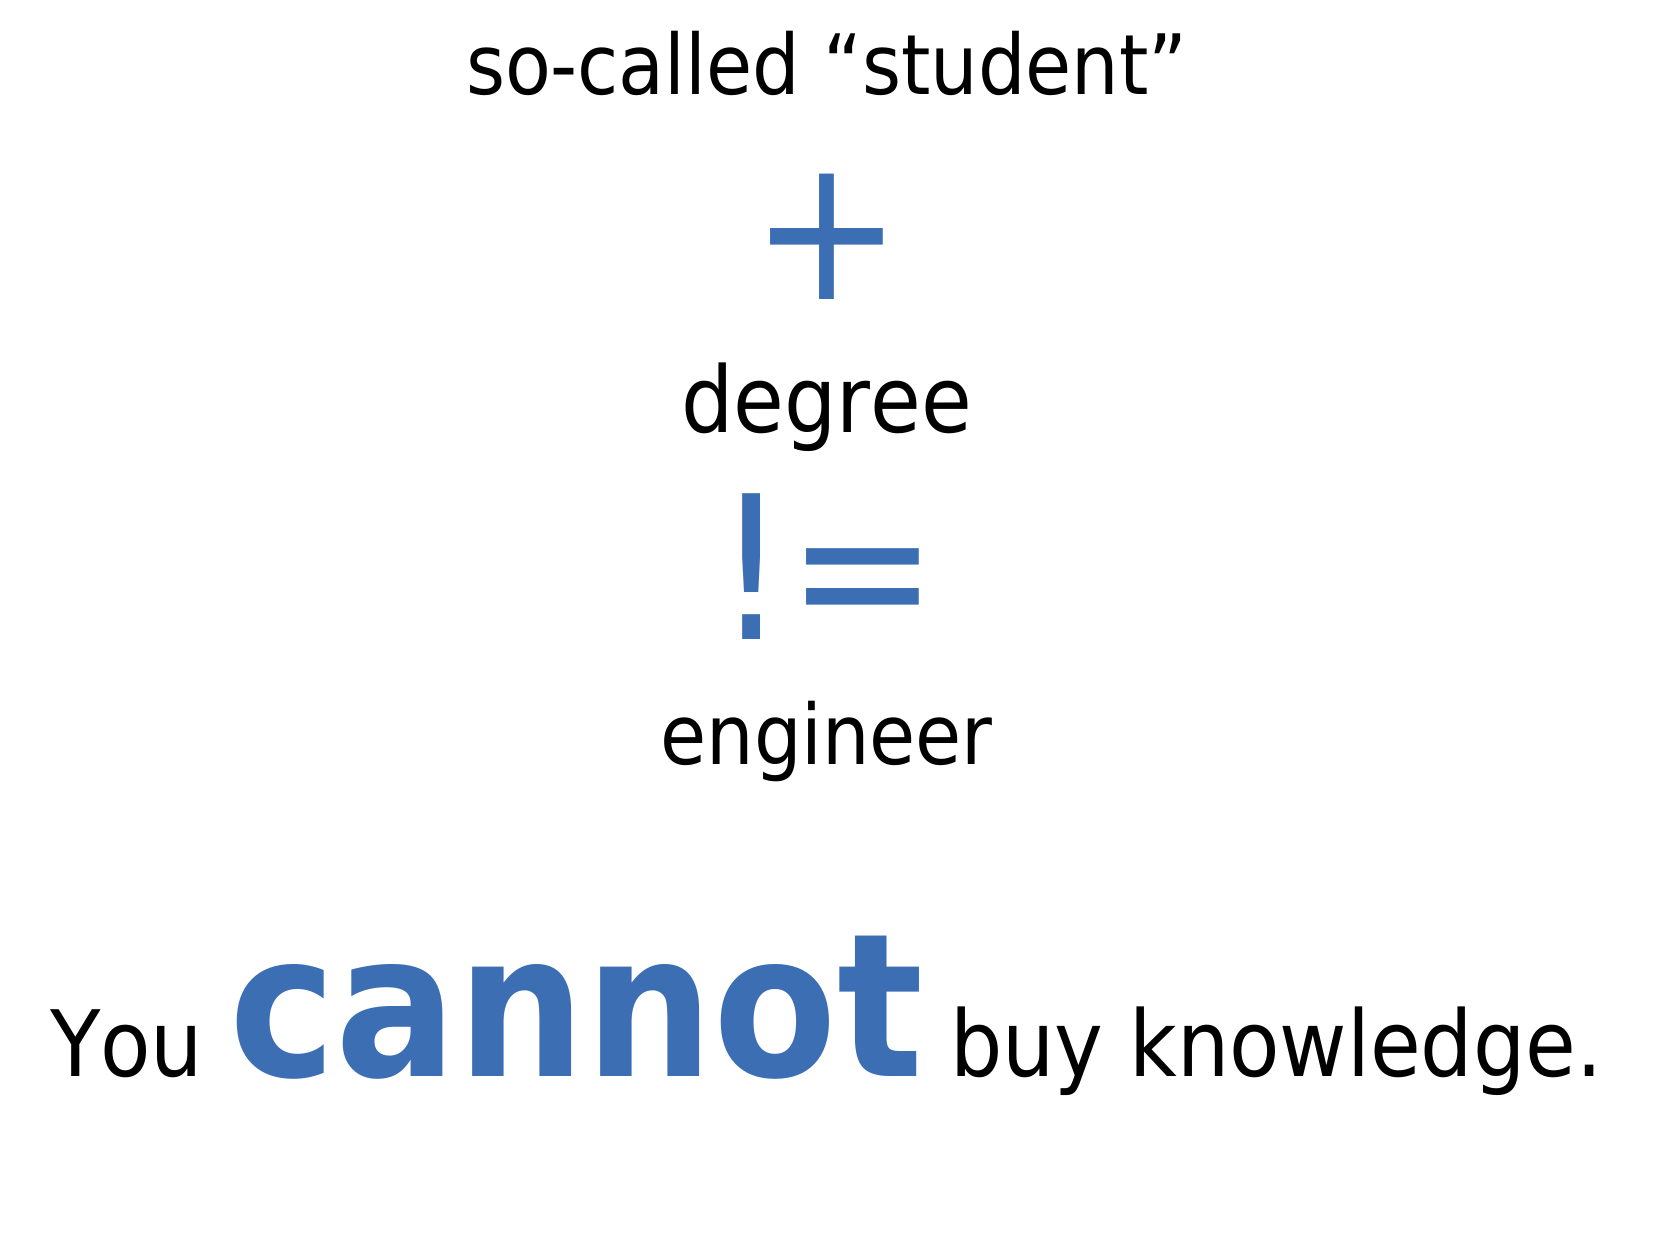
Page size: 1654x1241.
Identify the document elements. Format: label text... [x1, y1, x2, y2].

text_box so-called “student” + degree != engineer You cannot buy knowledge. [0, 9, 1654, 1173]
